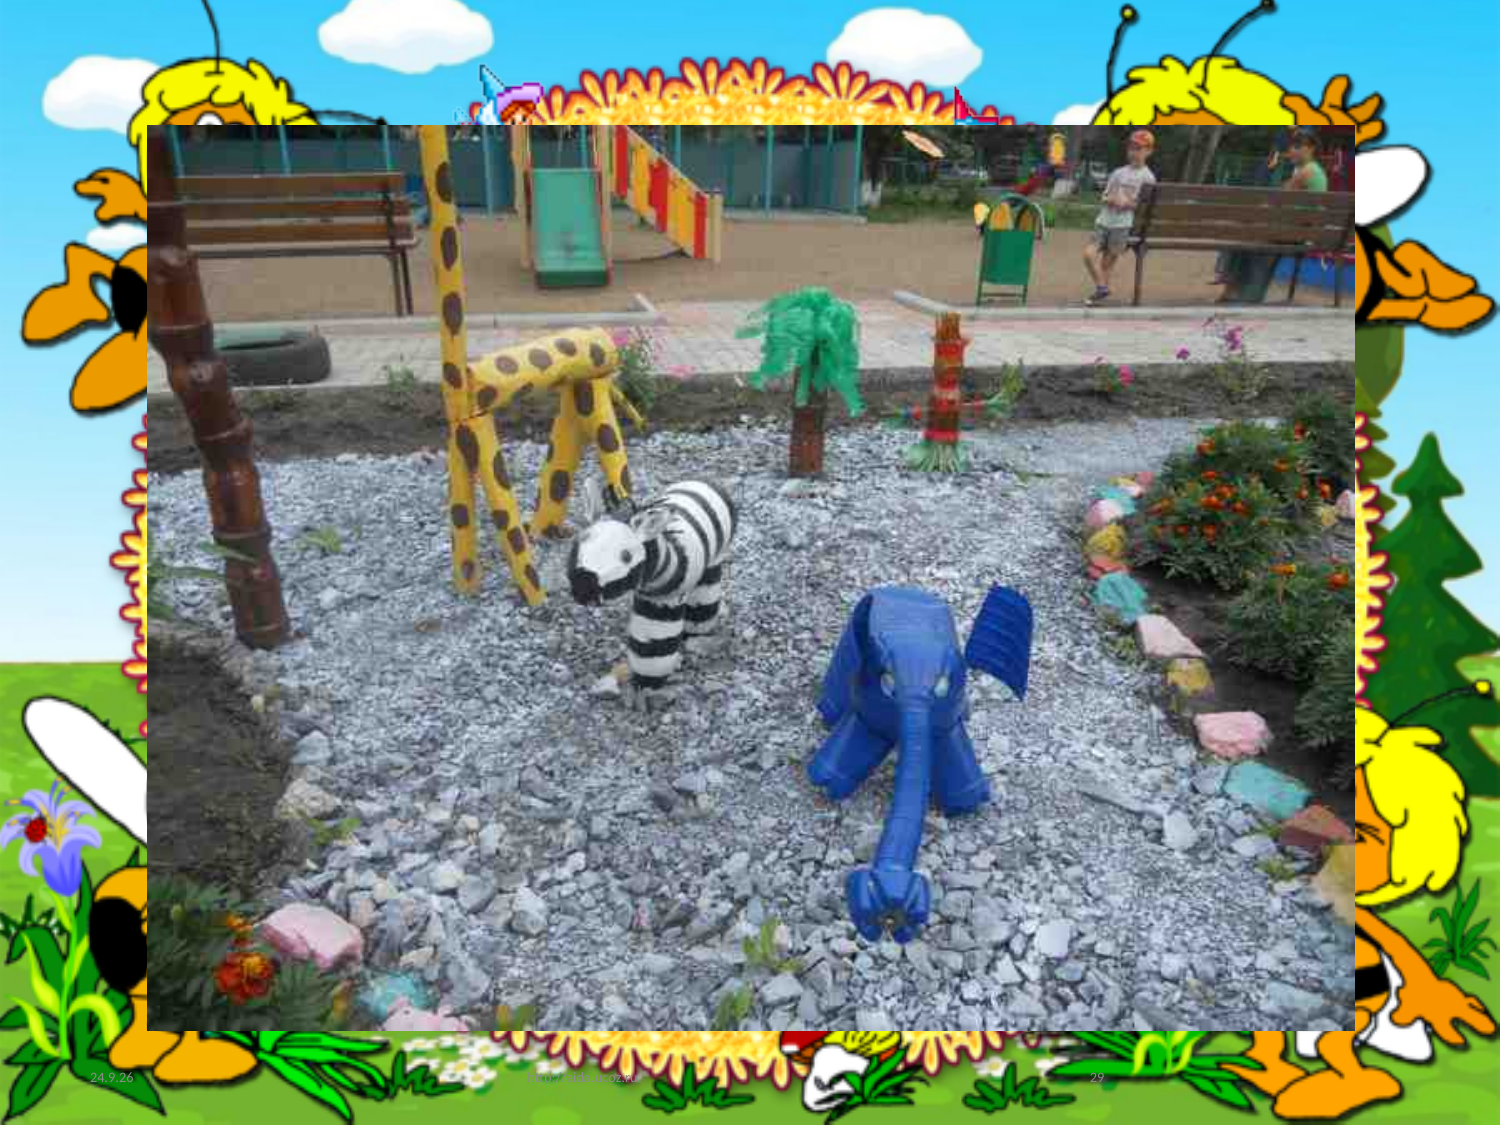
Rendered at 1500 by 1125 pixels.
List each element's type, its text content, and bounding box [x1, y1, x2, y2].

footer http://aida.ucoz.ru [512, 1042, 988, 1103]
picture [0, 0, 1500, 1125]
slide_number 21.8.15 [75, 1042, 425, 1103]
slide_number <номер> [1074, 1042, 1425, 1103]
